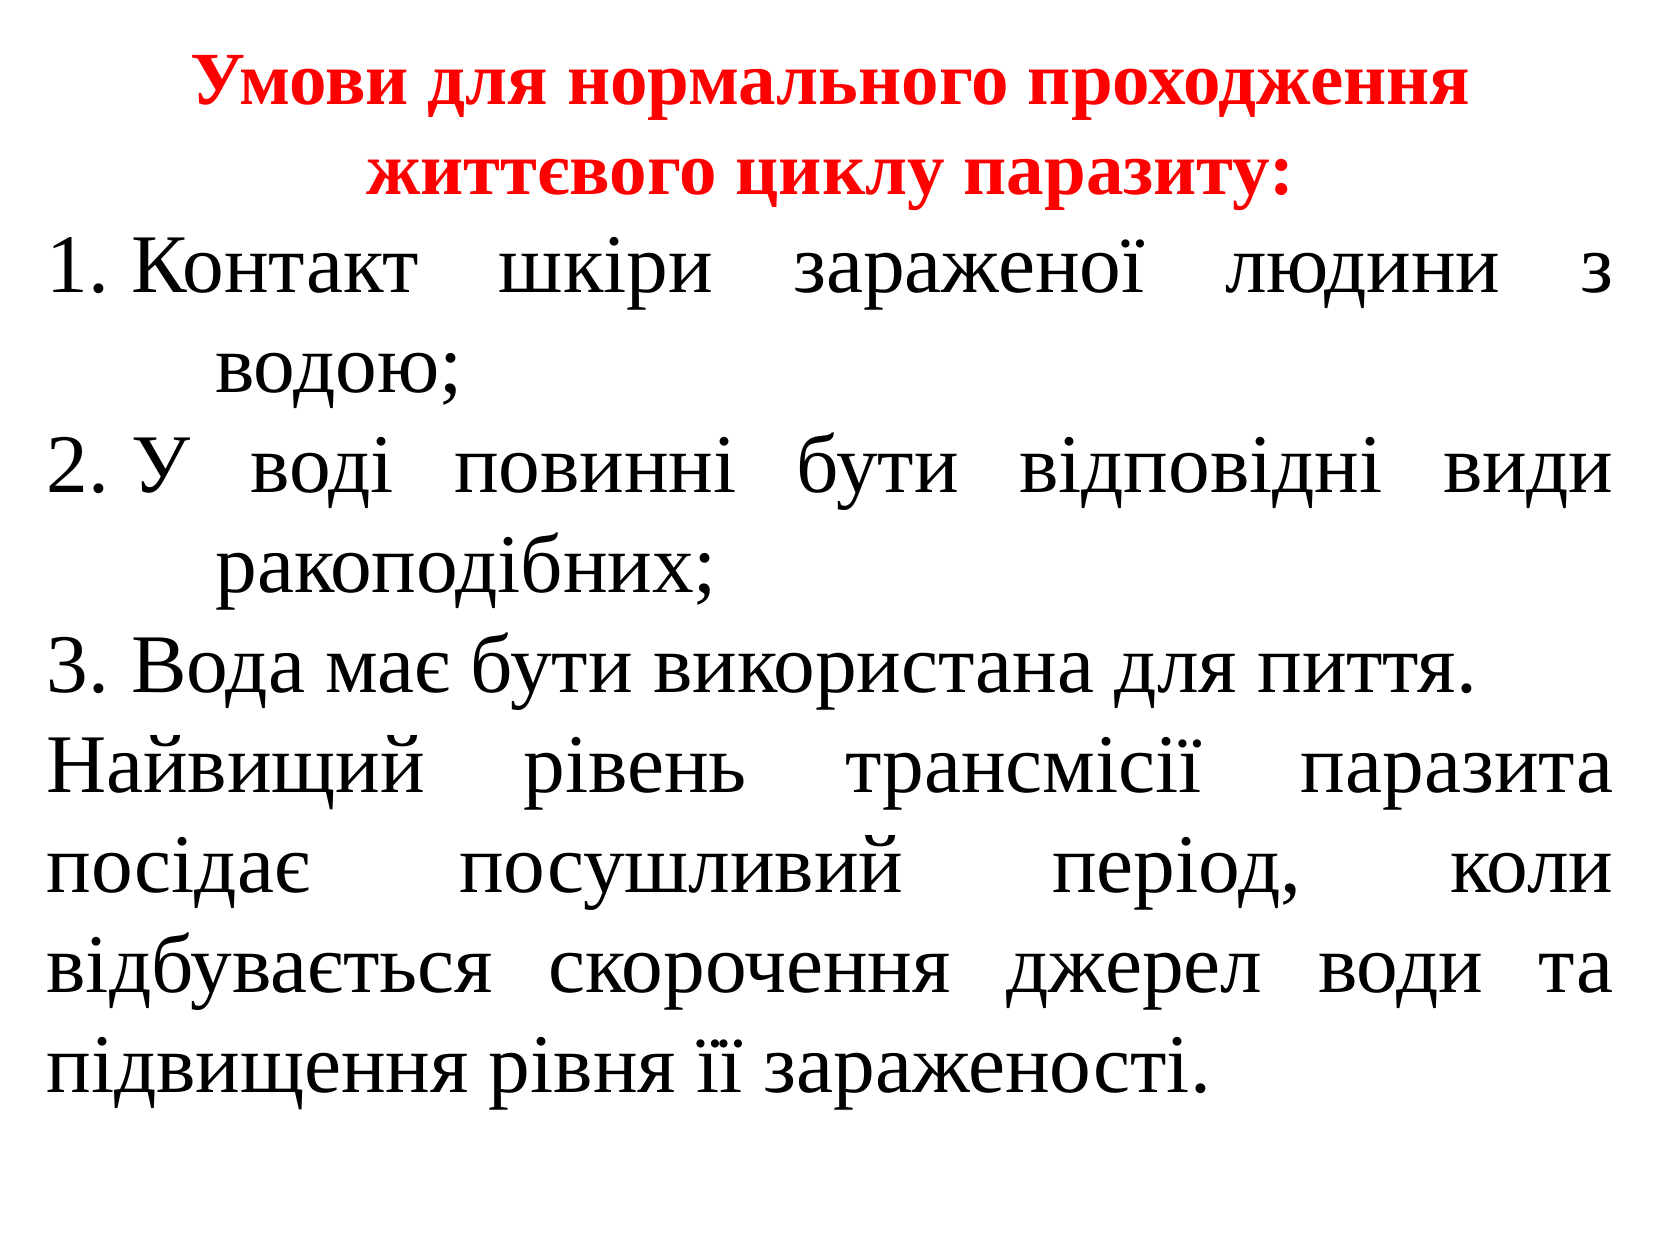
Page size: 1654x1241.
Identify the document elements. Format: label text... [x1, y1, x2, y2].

text_box Умови для нормального проходження життєвого циклу паразиту: Контакт шкіри зараженої людини з водою; У воді повинні бути відповідні види ракоподібних; Вода має бути використана для пиття. Найвищий рівень трансмісії паразита посідає посушливий період, коли відбувається скорочення джерел води та підвищення рівня її зараженості. [32, 22, 1630, 1117]
